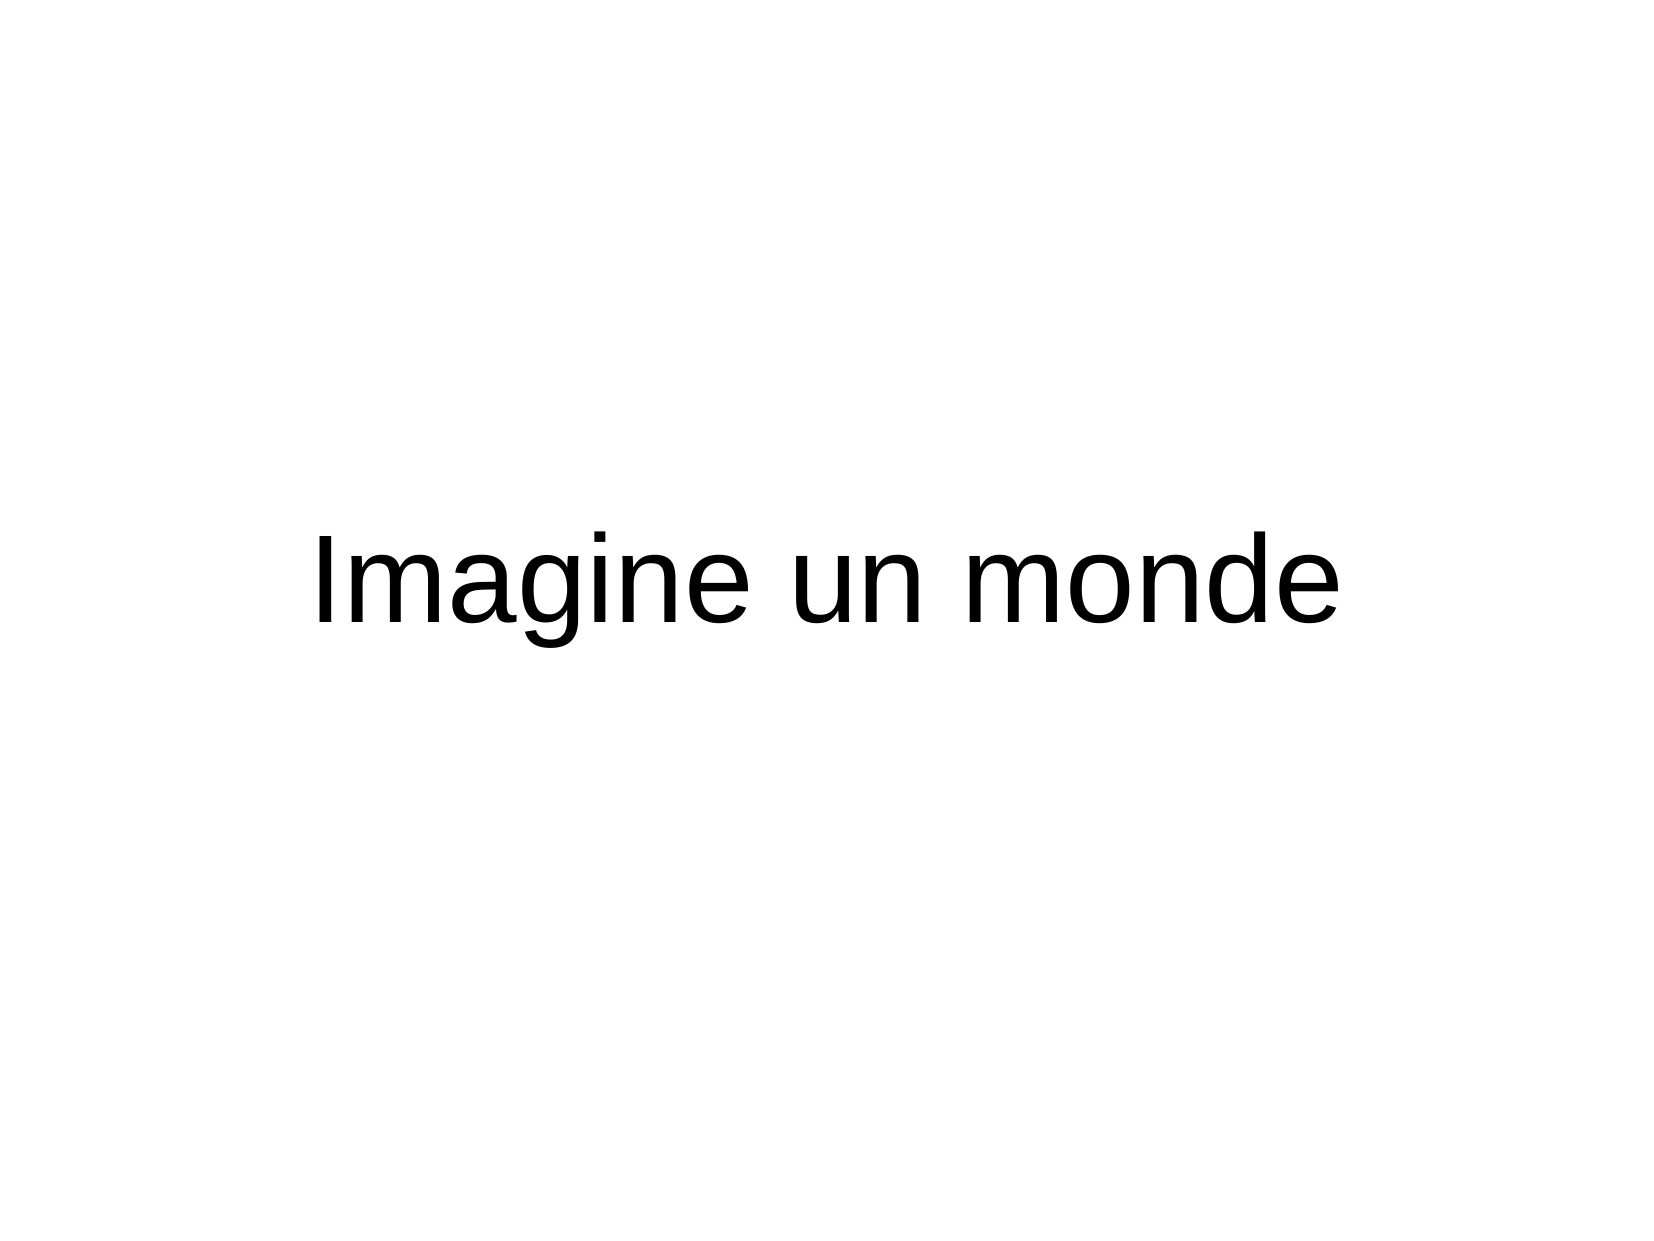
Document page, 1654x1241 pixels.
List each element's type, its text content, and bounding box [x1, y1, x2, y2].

subtitle Imagine un monde [82, 49, 1571, 1109]
